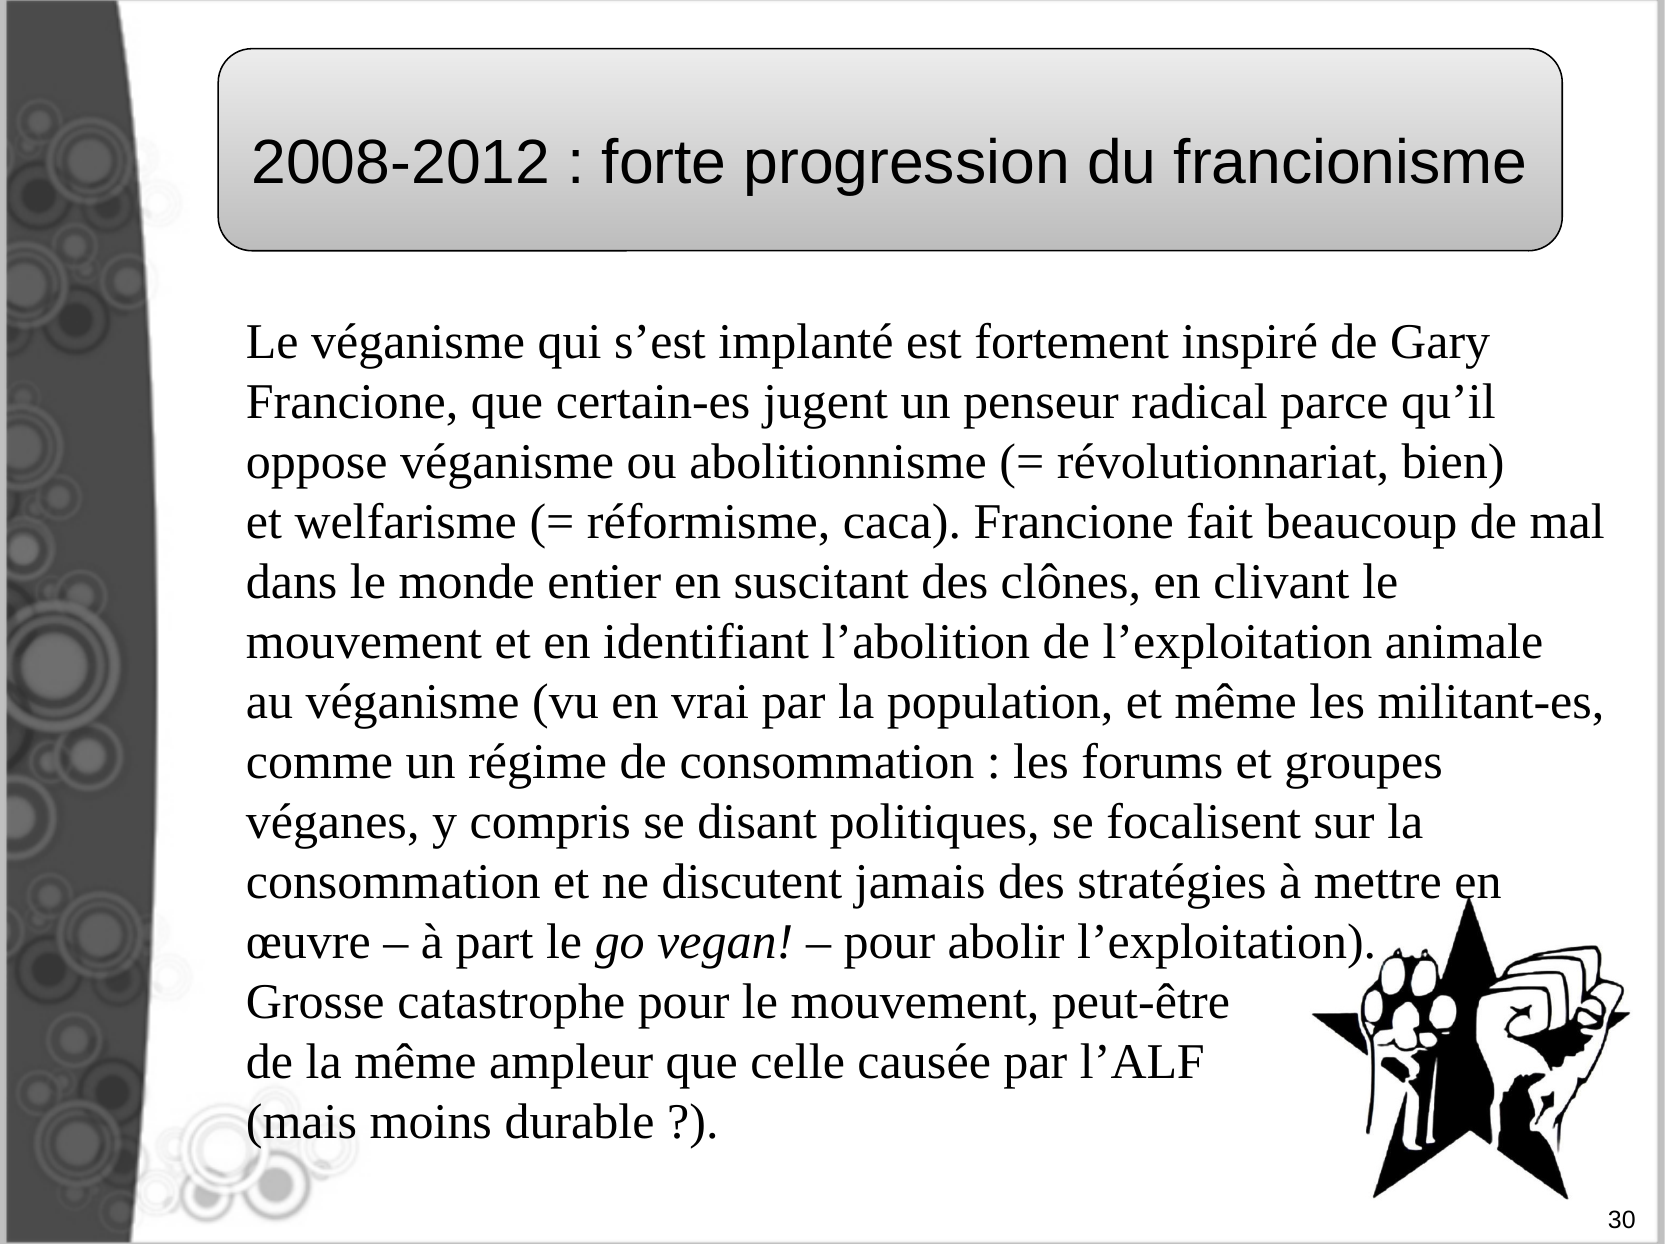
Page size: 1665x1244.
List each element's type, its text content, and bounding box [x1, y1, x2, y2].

text_box 2008-2012 : forte progression du francionisme [228, 113, 1553, 205]
text_box [218, 48, 1563, 251]
picture [3, 0, 1662, 1244]
text_box 30 [1297, 1195, 1645, 1242]
text_box Le véganisme qui s’est implanté est fortement inspiré de Gary Francione, que certain-es jugent un penseur radical parce qu’il oppose véganisme ou abolitionnisme (= révolutionnariat, bien) et welfarisme (= réformisme, caca). Francione fait beaucoup de mal dans le monde entier en suscitant des clônes, en clivant le mouvement et en identifiant l’abolition de l’exploitation animale au véganisme (vu en vrai par la population, et même les militant-es, comme un régime de consommation : les forums et groupes véganes, y compris se disant politiques, se focalisent sur la consommation et ne discutent jamais des stratégies à mettre en œuvre – à part le go vegan! – pour abolir l’exploitation). Grosse catastrophe pour le mouvement, peut-être de la même ampleur que celle causée par l’ALF (mais moins durable ?). [237, 299, 1625, 1157]
